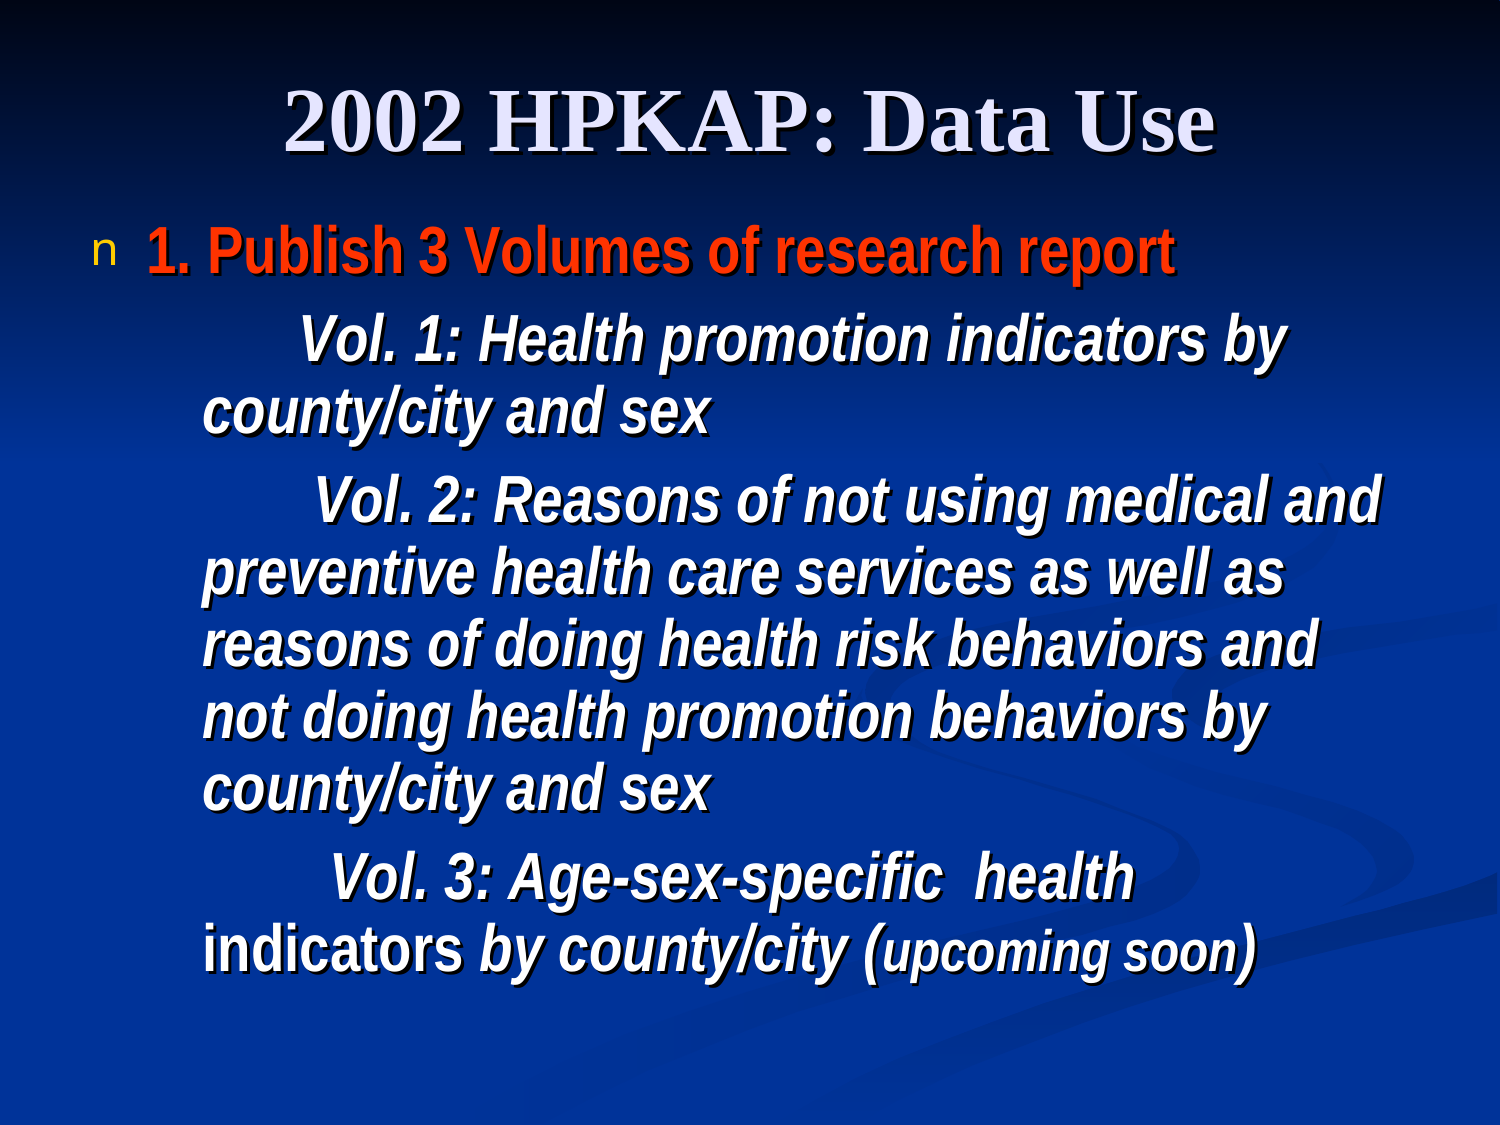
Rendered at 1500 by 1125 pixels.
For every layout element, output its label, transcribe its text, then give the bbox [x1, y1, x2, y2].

title 2002 HPKAP: Data Use [75, 45, 1426, 185]
list 1. Publish 3 Volumes of research report Vol. 1: Health promotion indicators by county/city and sex Vol. 2: Reasons of not using medical and preventive health care services as well as reasons of doing health risk behaviors and not doing health promotion behaviors by county/city and sex Vol. 3: Age-sex-specific health indicators by county/city (upcoming soon) [75, 208, 1426, 1005]
